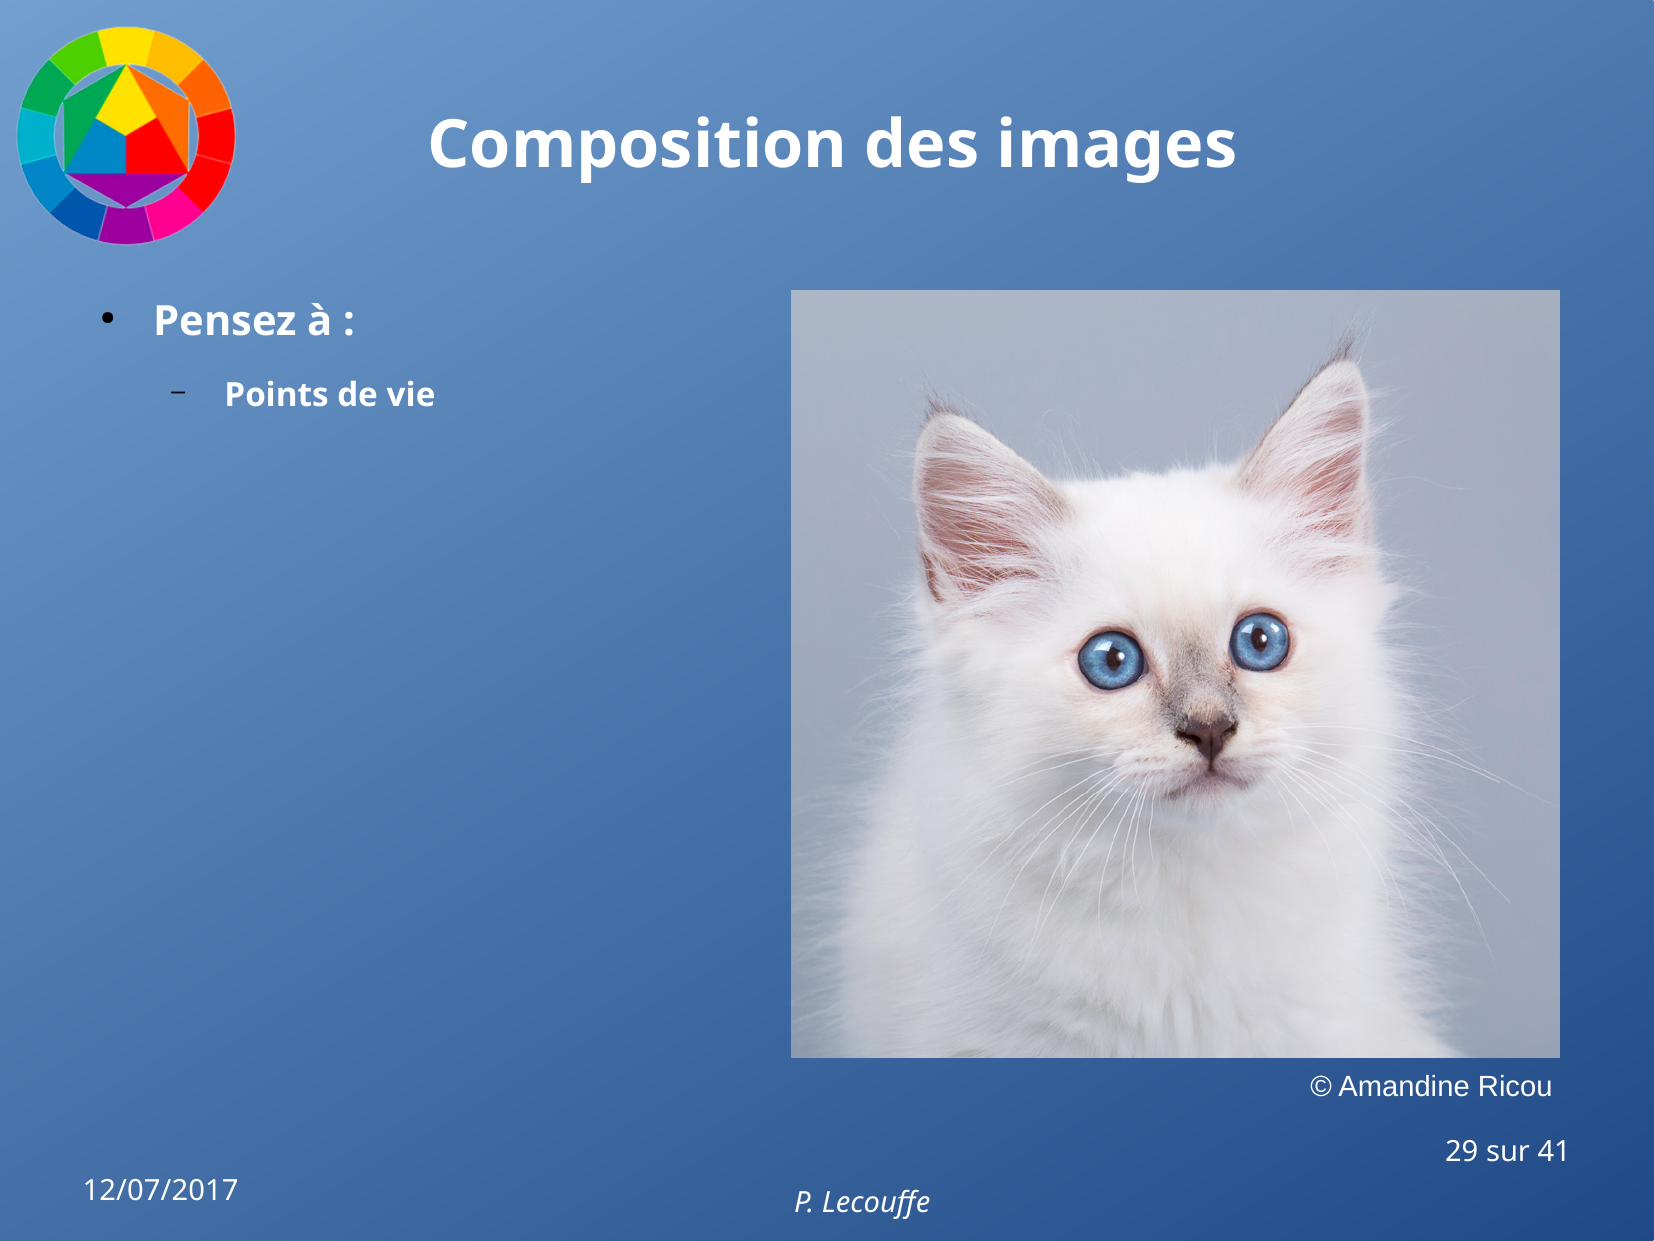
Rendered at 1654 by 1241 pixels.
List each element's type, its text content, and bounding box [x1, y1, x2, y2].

list Pensez à : Points de vie [1560, 290, 1571, 1058]
title Composition des images [236, 58, 1430, 225]
picture [6, 22, 249, 252]
picture [791, 290, 1560, 1058]
list Pensez à : Points de vie [82, 290, 791, 1058]
text_box © Amandine Ricou [1287, 1062, 1571, 1111]
